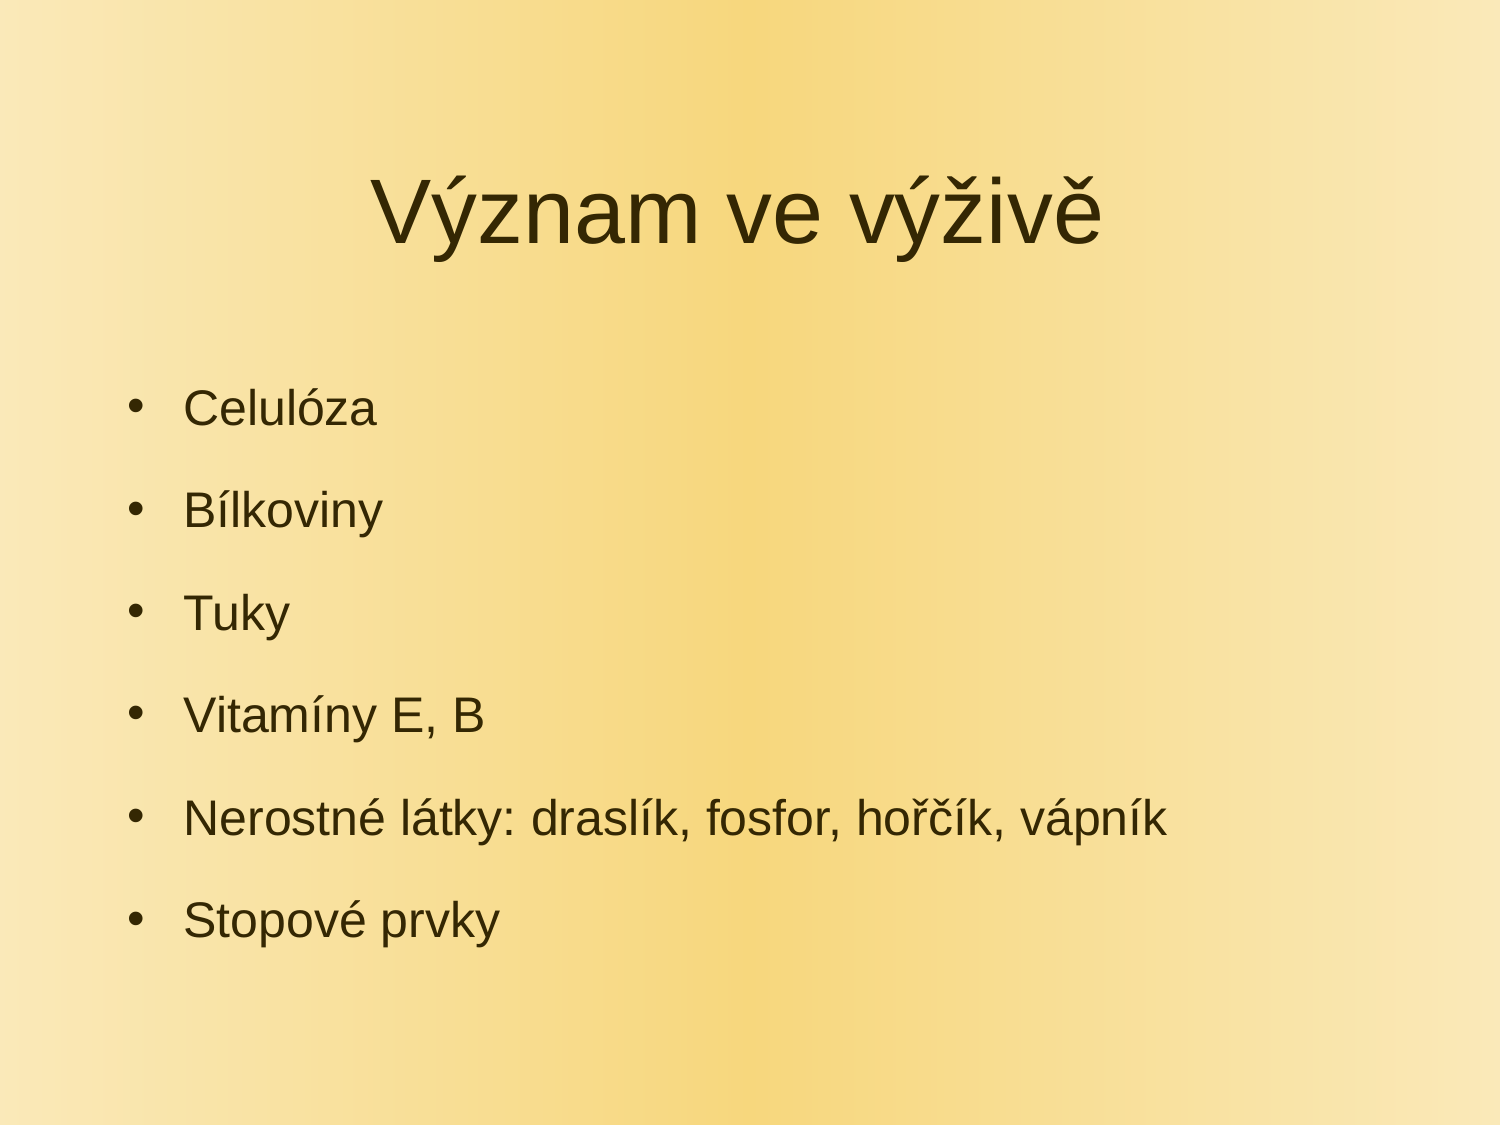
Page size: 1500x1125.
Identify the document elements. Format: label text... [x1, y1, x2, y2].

title Význam ve výživě [100, 113, 1376, 302]
list Celulóza Bílkoviny Tuky Vitamíny E, B Nerostné látky: draslík, fosfor, hořčík, vápník Stopové prvky [112, 337, 1388, 1058]
